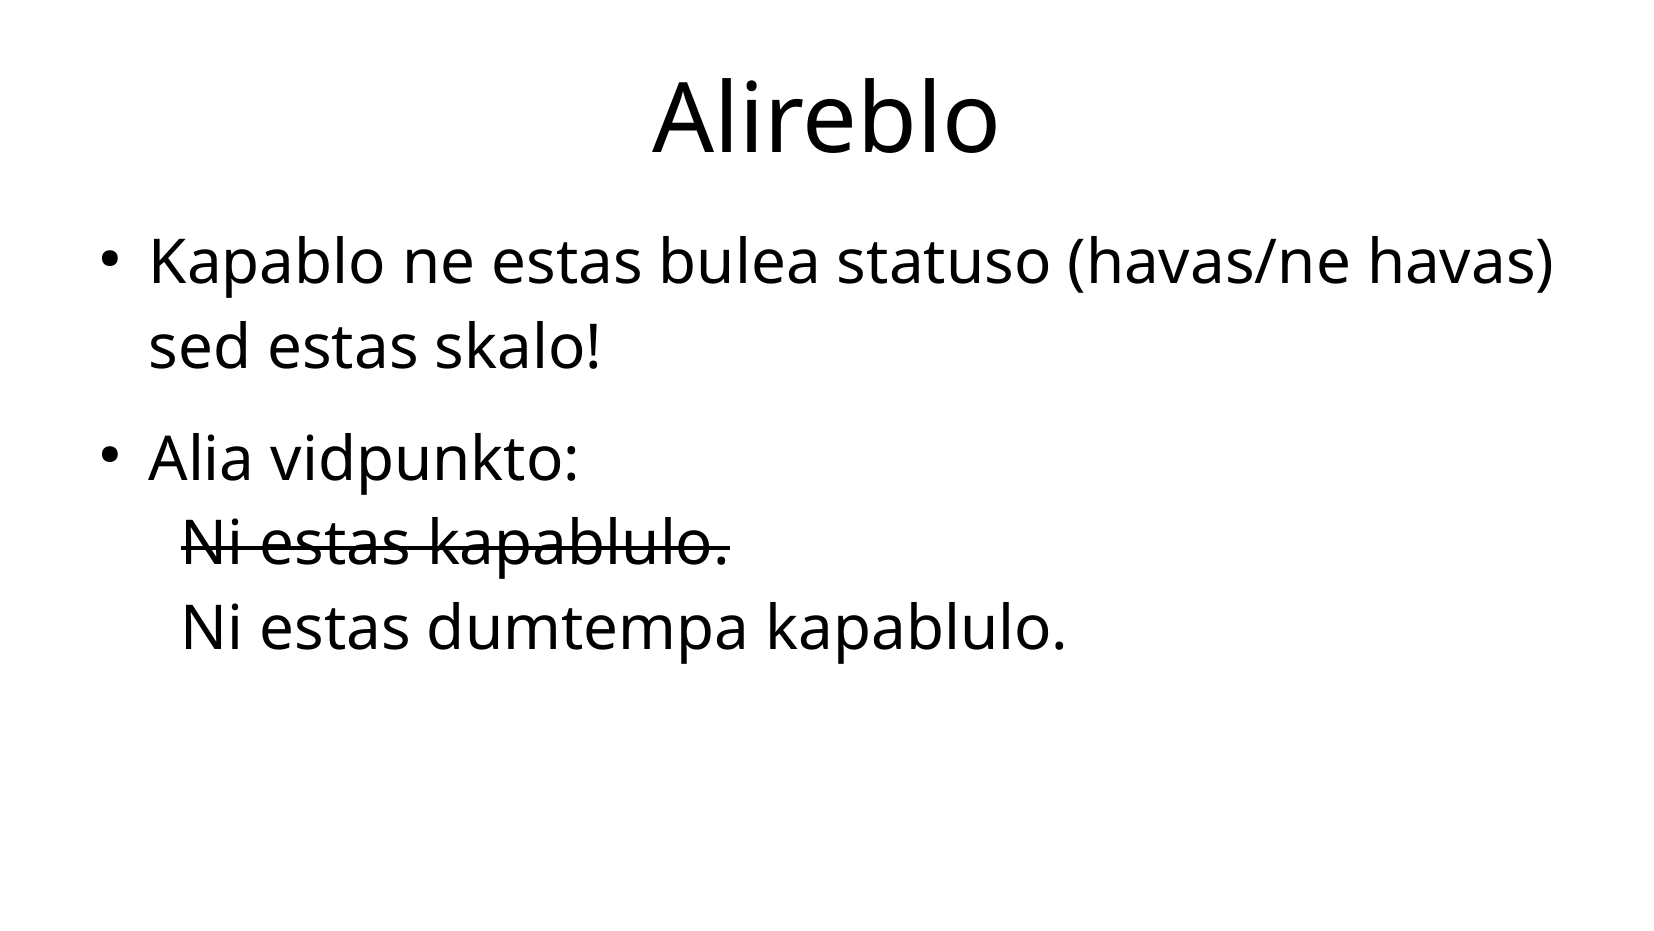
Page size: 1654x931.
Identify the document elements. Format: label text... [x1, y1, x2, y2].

title Alireblo [82, 37, 1571, 193]
list Kapablo ne estas bulea statuso (havas/ne havas) sed estas skalo! Alia vidpunkto: Ni estas kapablulo. Ni estas dumtempa kapablulo. [82, 217, 1571, 758]
